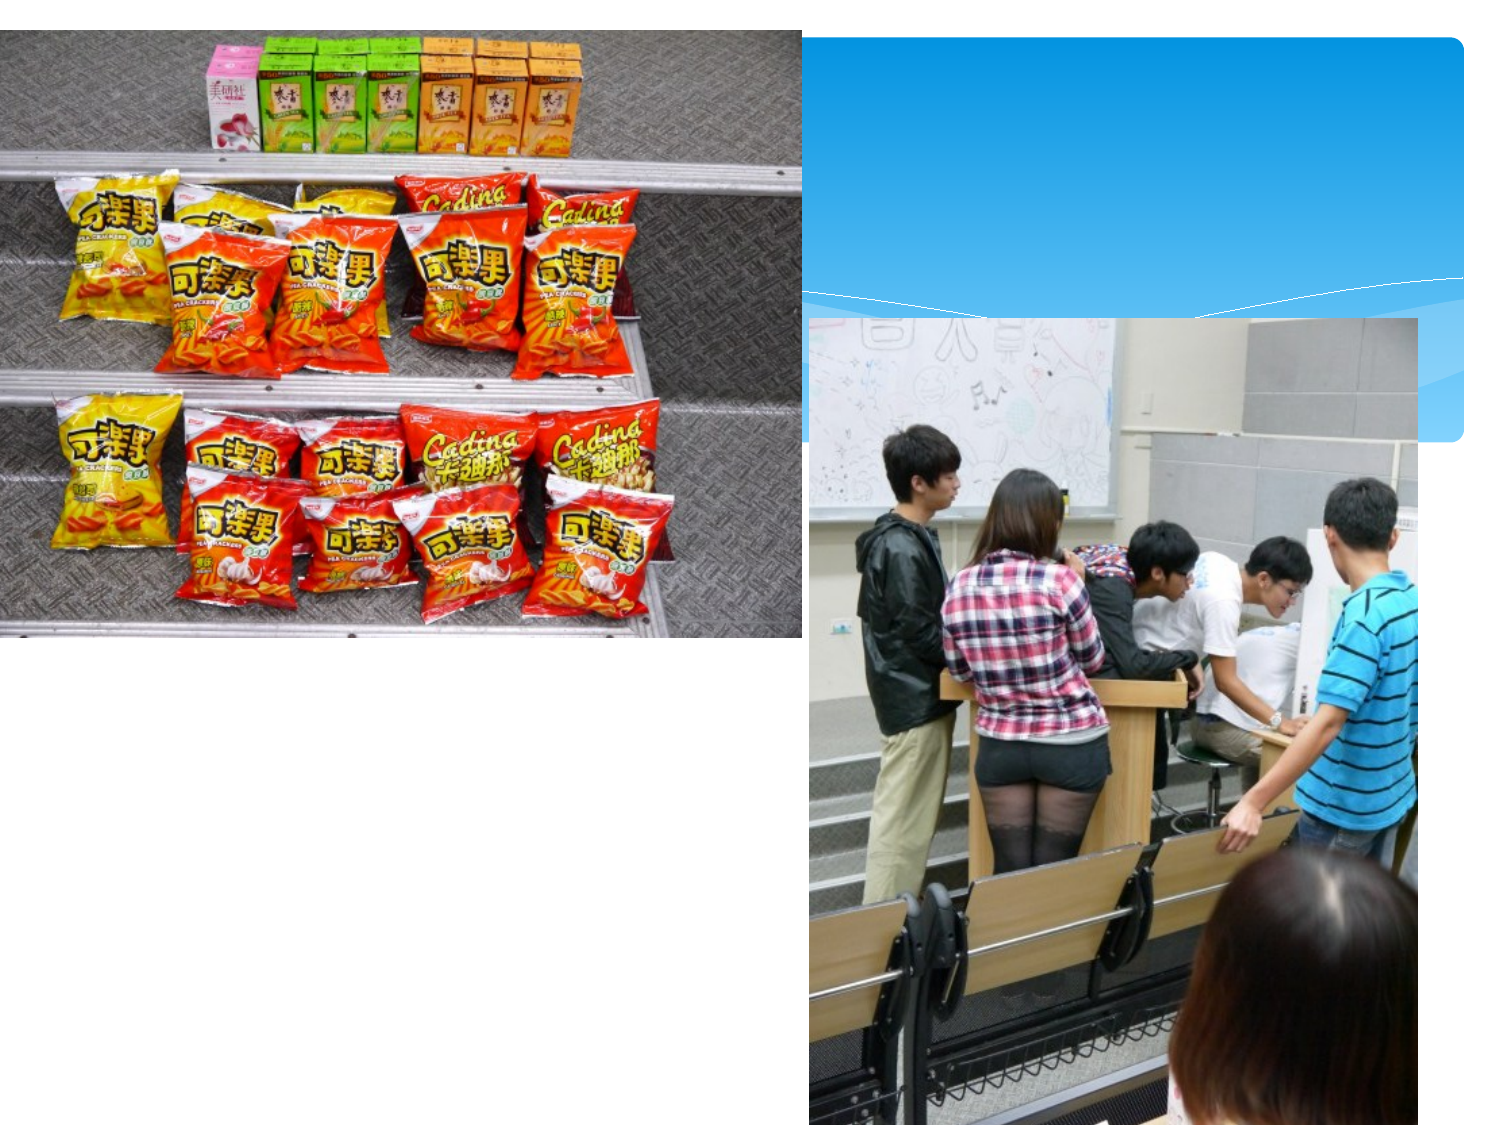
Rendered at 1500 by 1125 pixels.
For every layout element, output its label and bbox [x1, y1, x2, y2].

picture [809, 318, 1418, 1125]
picture [0, 30, 802, 638]
